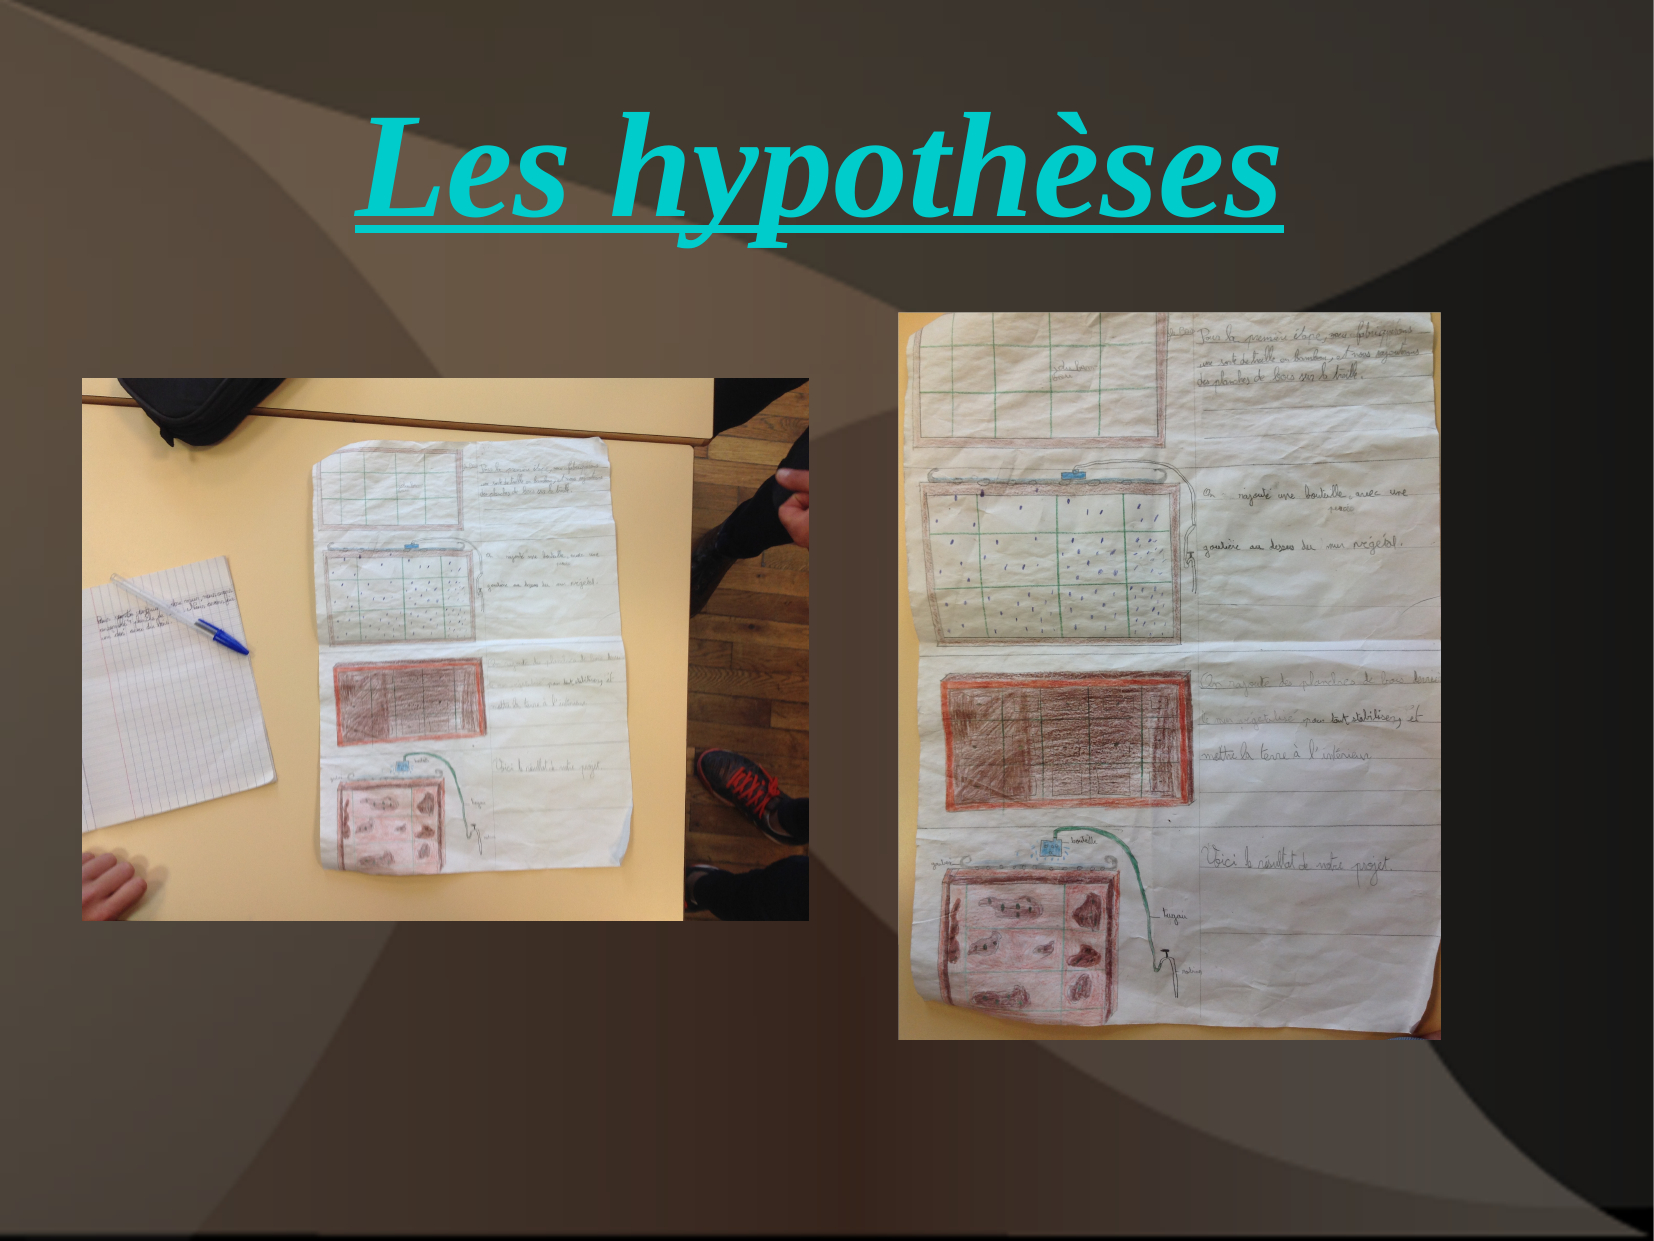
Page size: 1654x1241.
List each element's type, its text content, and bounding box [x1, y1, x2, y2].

picture [0, 0, 1654, 1241]
text_box Les hypothèses [340, 82, 1300, 250]
